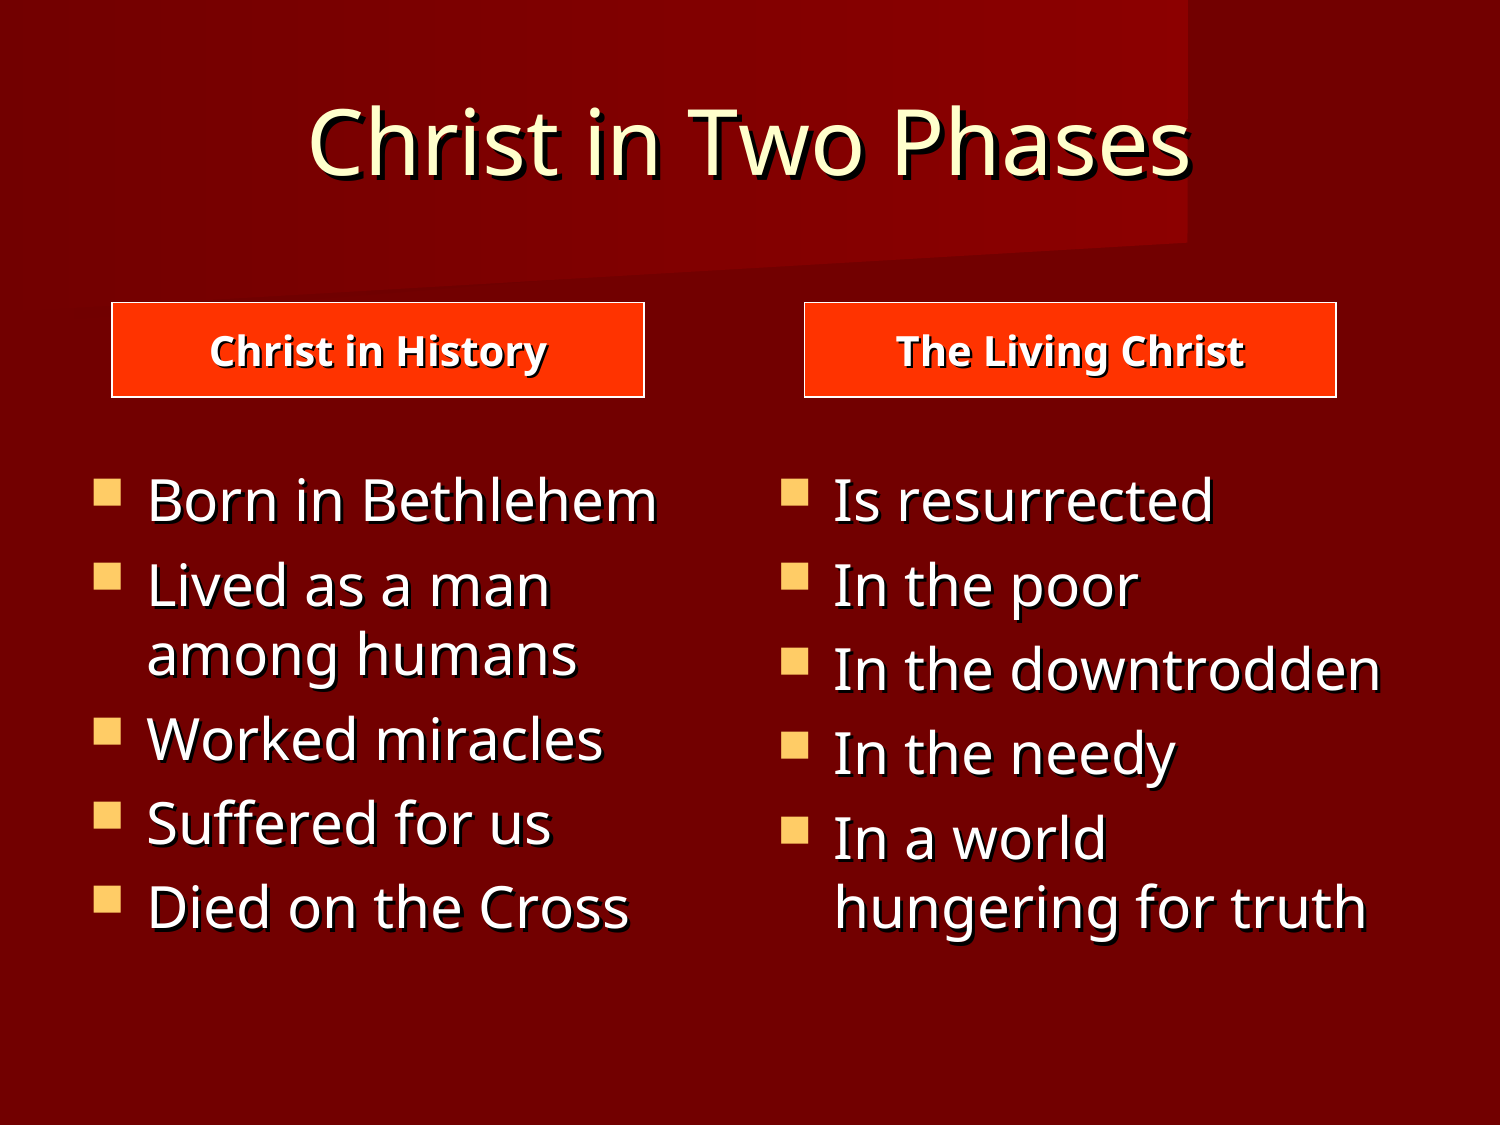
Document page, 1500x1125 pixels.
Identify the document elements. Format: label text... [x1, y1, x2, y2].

list Is resurrected In the poor In the downtrodden In the needy In a world hungering for truth [762, 455, 1426, 1095]
text_box The Living Christ [804, 302, 1336, 398]
title Christ in Two Phases [75, 45, 1426, 233]
text_box Christ in History [112, 302, 644, 398]
list Born in Bethlehem Lived as a man among humans Worked miracles Suffered for us Died on the Cross [75, 455, 738, 1095]
